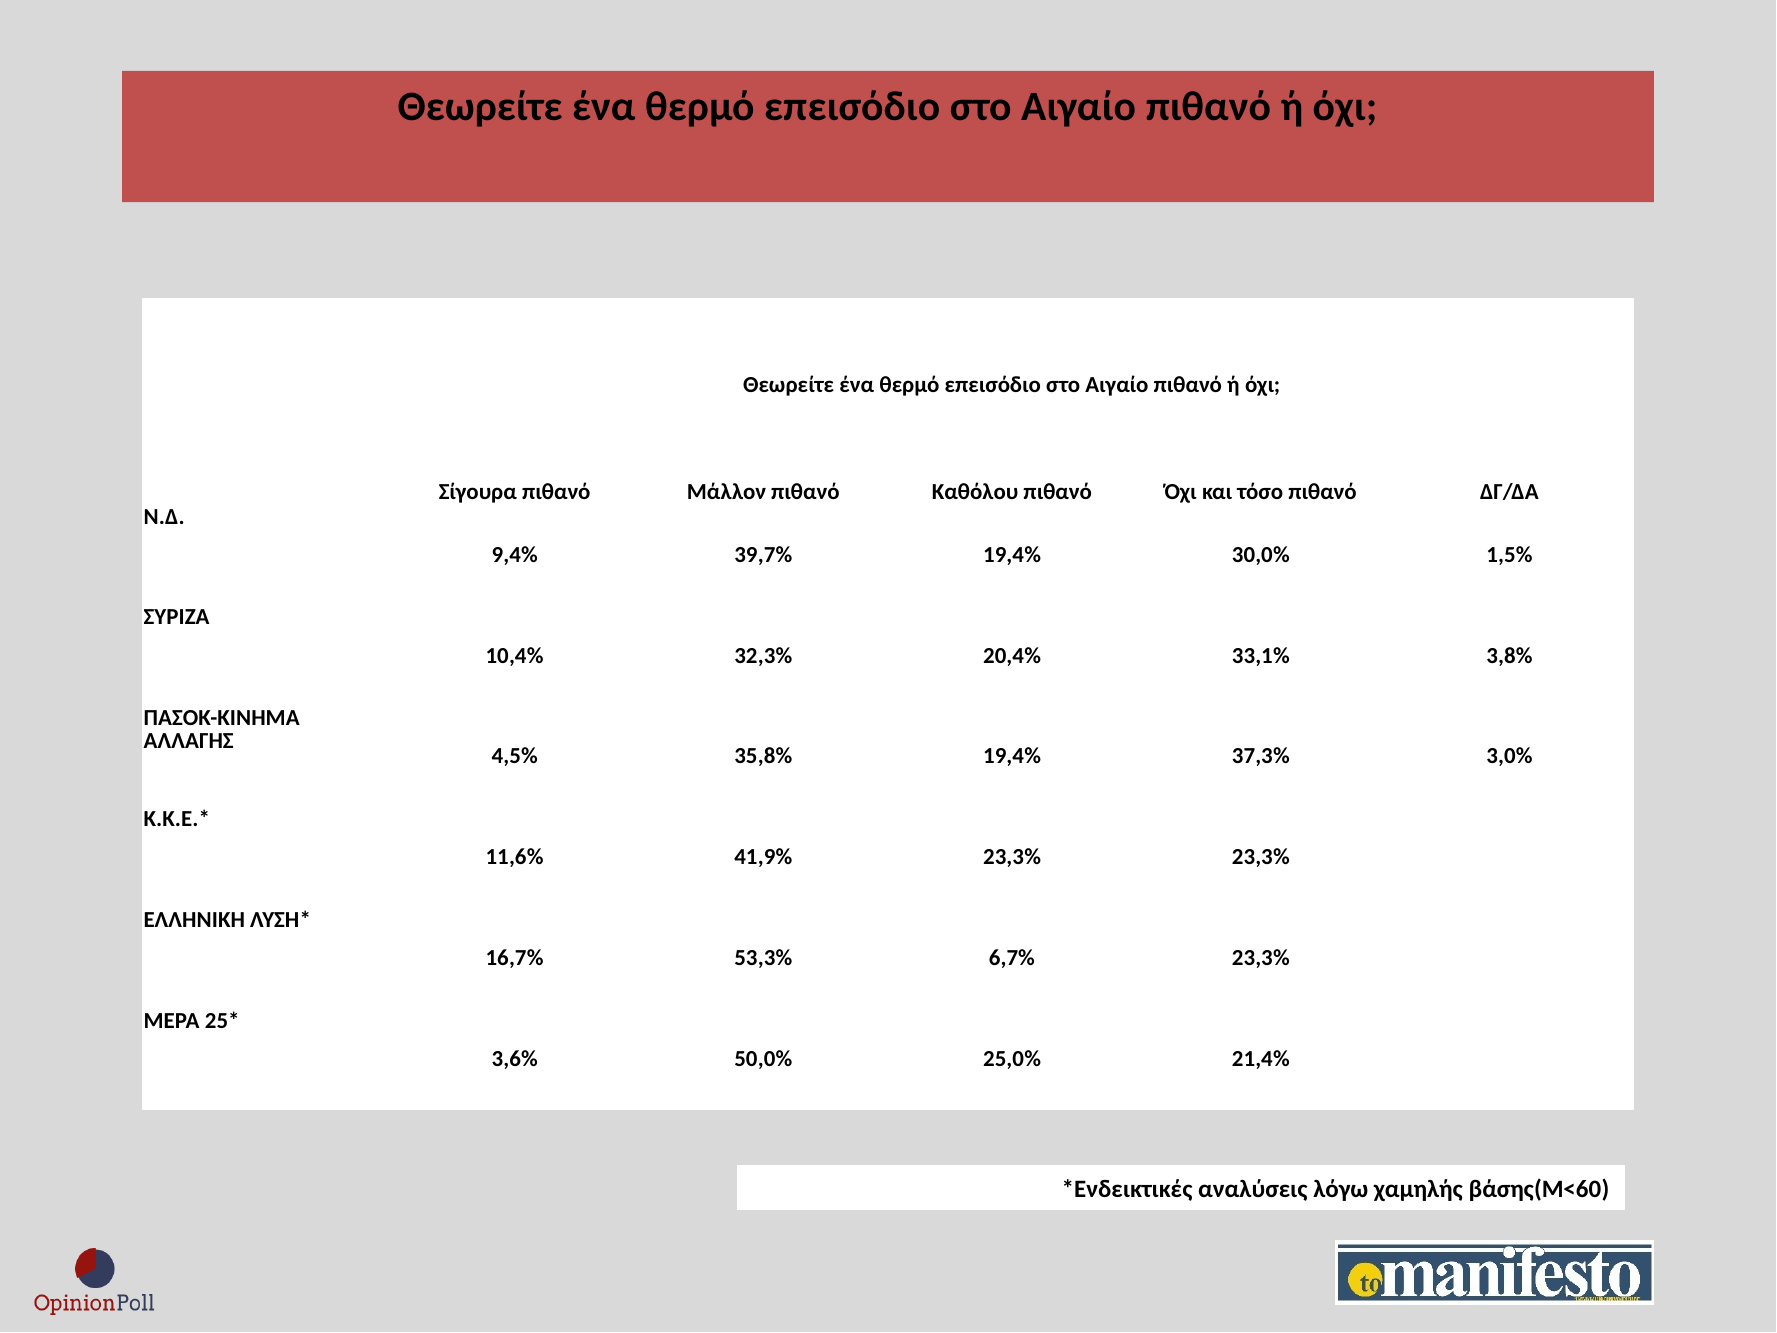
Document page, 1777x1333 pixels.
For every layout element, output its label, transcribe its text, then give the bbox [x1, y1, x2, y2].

table_cell 39,7% [639, 505, 888, 606]
table_cell 1,5% [1385, 505, 1634, 606]
table_cell 19,4% [888, 707, 1136, 808]
table_cell 19,4% [888, 505, 1136, 606]
picture [1335, 1240, 1654, 1305]
table_cell 23,3% [1136, 909, 1385, 1009]
table_cell 3,0% [1385, 707, 1634, 808]
table_cell ΔΓ/ΔΑ [1385, 399, 1634, 505]
table_cell 11,6% [390, 808, 639, 909]
table_cell 21,4% [1136, 1009, 1385, 1110]
table_cell 3,6% [390, 1009, 639, 1110]
table_cell 23,3% [1136, 808, 1385, 909]
table_cell ΕΛΛΗΝΙΚΗ ΛΥΣΗ* [142, 909, 390, 1009]
table_cell Καθόλου πιθανό [888, 399, 1136, 505]
table_cell 41,9% [639, 808, 888, 909]
table_cell 30,0% [1136, 505, 1385, 606]
table_cell 23,3% [888, 808, 1136, 909]
table_header Θεωρείτε ένα θερμό επεισόδιο στο Αιγαίο πιθανό ή όχι; [390, 298, 1634, 399]
table_cell 4,5% [390, 707, 639, 808]
table_cell 33,1% [1136, 606, 1385, 707]
picture [29, 1243, 160, 1316]
table_cell 53,3% [639, 909, 888, 1009]
table_cell Σίγουρα πιθανό [390, 399, 639, 505]
table_cell Κ.Κ.Ε.* [142, 808, 390, 909]
table_cell 16,7% [390, 909, 639, 1009]
table_cell Όχι και τόσο πιθανό [1136, 399, 1385, 505]
table_cell [1385, 1009, 1634, 1110]
table_cell Μάλλον πιθανό [639, 399, 888, 505]
table_cell 9,4% [390, 505, 639, 606]
table_cell Ν.Δ. [142, 505, 390, 606]
table_cell ΣΥΡΙΖΑ [142, 606, 390, 707]
title Θεωρείτε ένα θερμό επεισόδιο στο Αιγαίο πιθανό ή όχι; [122, 70, 1654, 203]
table_cell 50,0% [639, 1009, 888, 1110]
table_cell [1385, 909, 1634, 1009]
text_box *Ενδεικτικές αναλύσεις λόγω χαμηλής βάσης(Μ<60) [737, 1165, 1625, 1210]
table_cell 3,8% [1385, 606, 1634, 707]
table_cell ΜΕΡΑ 25* [142, 1009, 390, 1110]
table_cell 10,4% [390, 606, 639, 707]
table_cell [1385, 808, 1634, 909]
table_header [142, 298, 390, 505]
table_cell 25,0% [888, 1009, 1136, 1110]
table_cell 20,4% [888, 606, 1136, 707]
table_cell 37,3% [1136, 707, 1385, 808]
table_cell 35,8% [639, 707, 888, 808]
table_cell 32,3% [639, 606, 888, 707]
table_cell 6,7% [888, 909, 1136, 1009]
table_cell ΠΑΣΟΚ-ΚΙΝΗΜΑ ΑΛΛΑΓΗΣ [142, 707, 390, 808]
